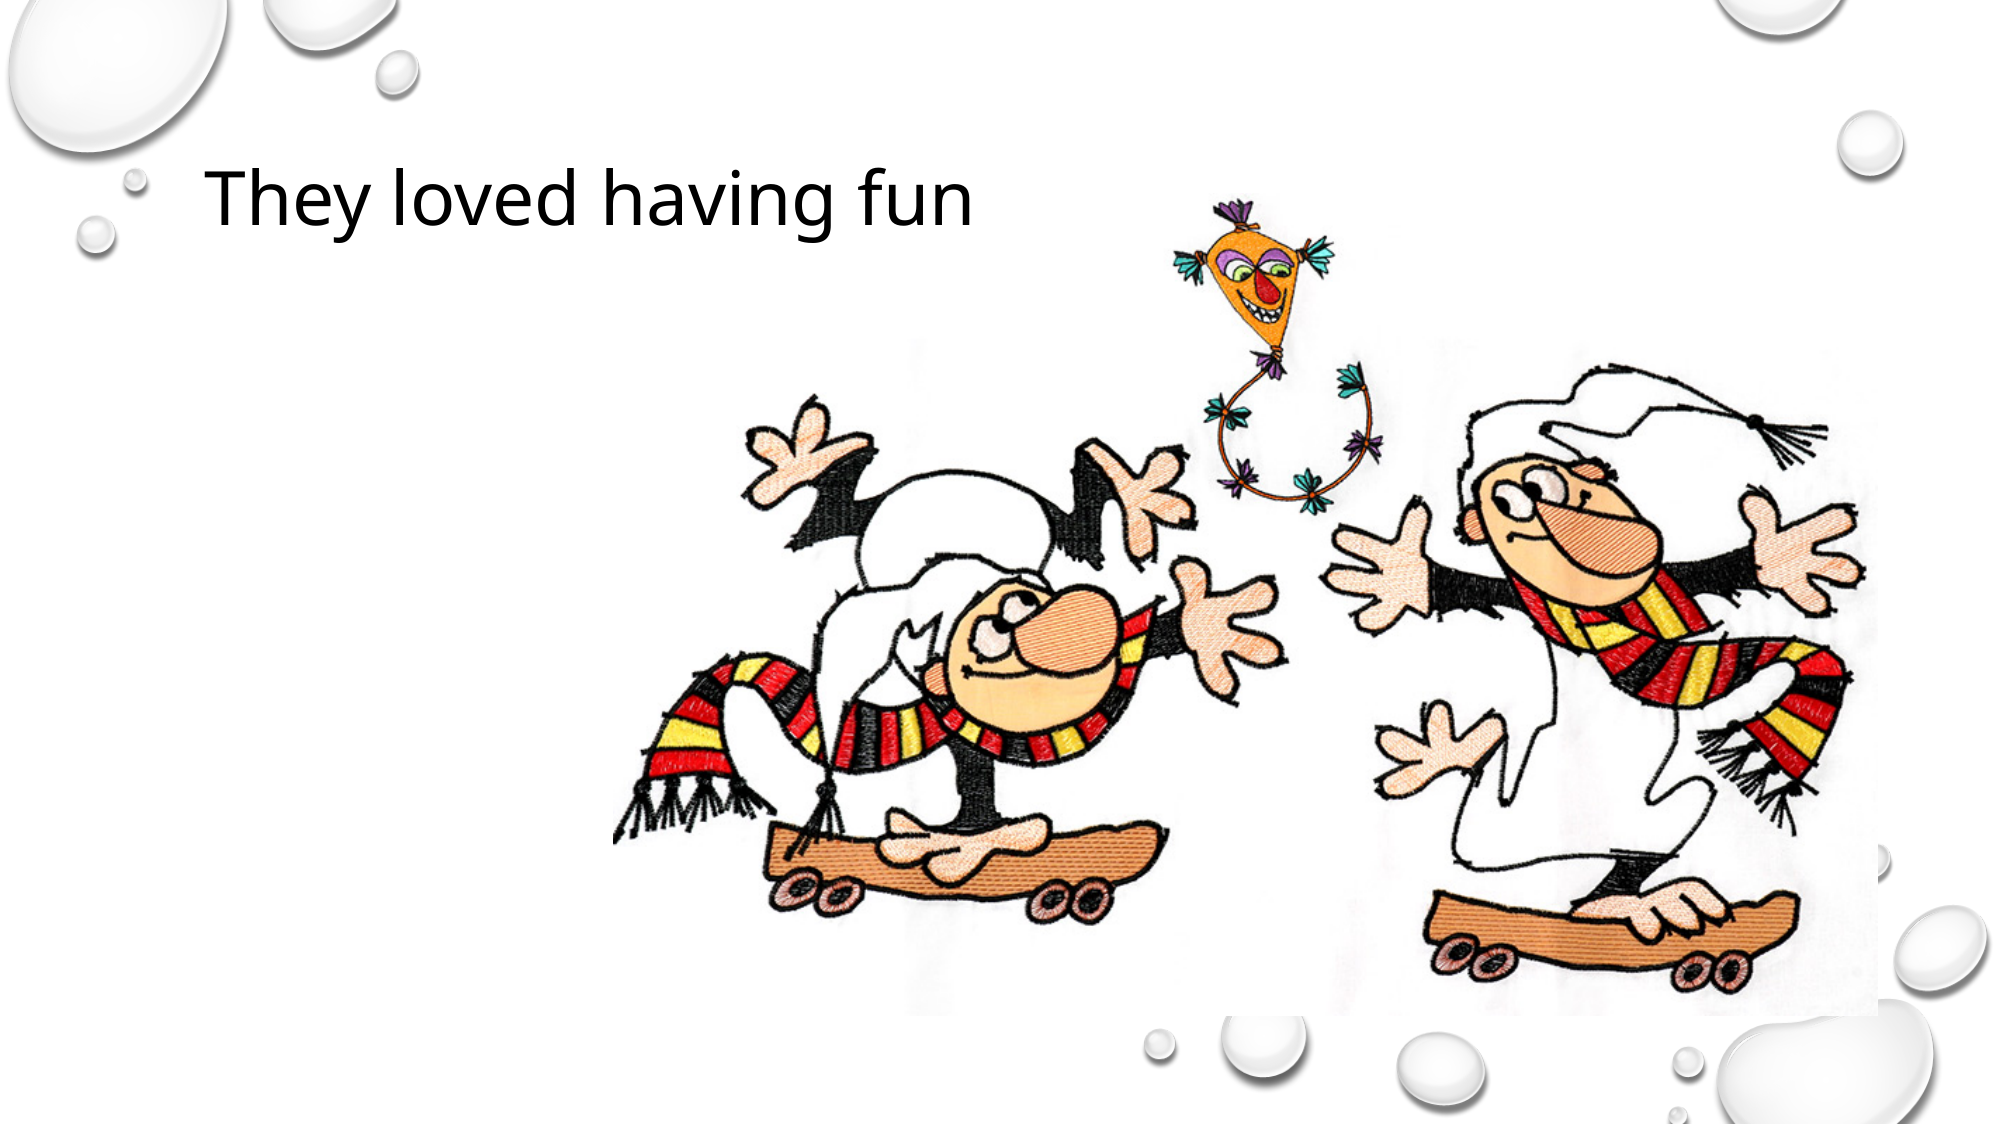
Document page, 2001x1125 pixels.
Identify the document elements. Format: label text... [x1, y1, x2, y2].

text_box They loved having fun [153, 153, 1028, 256]
picture [0, 0, 1999, 1124]
